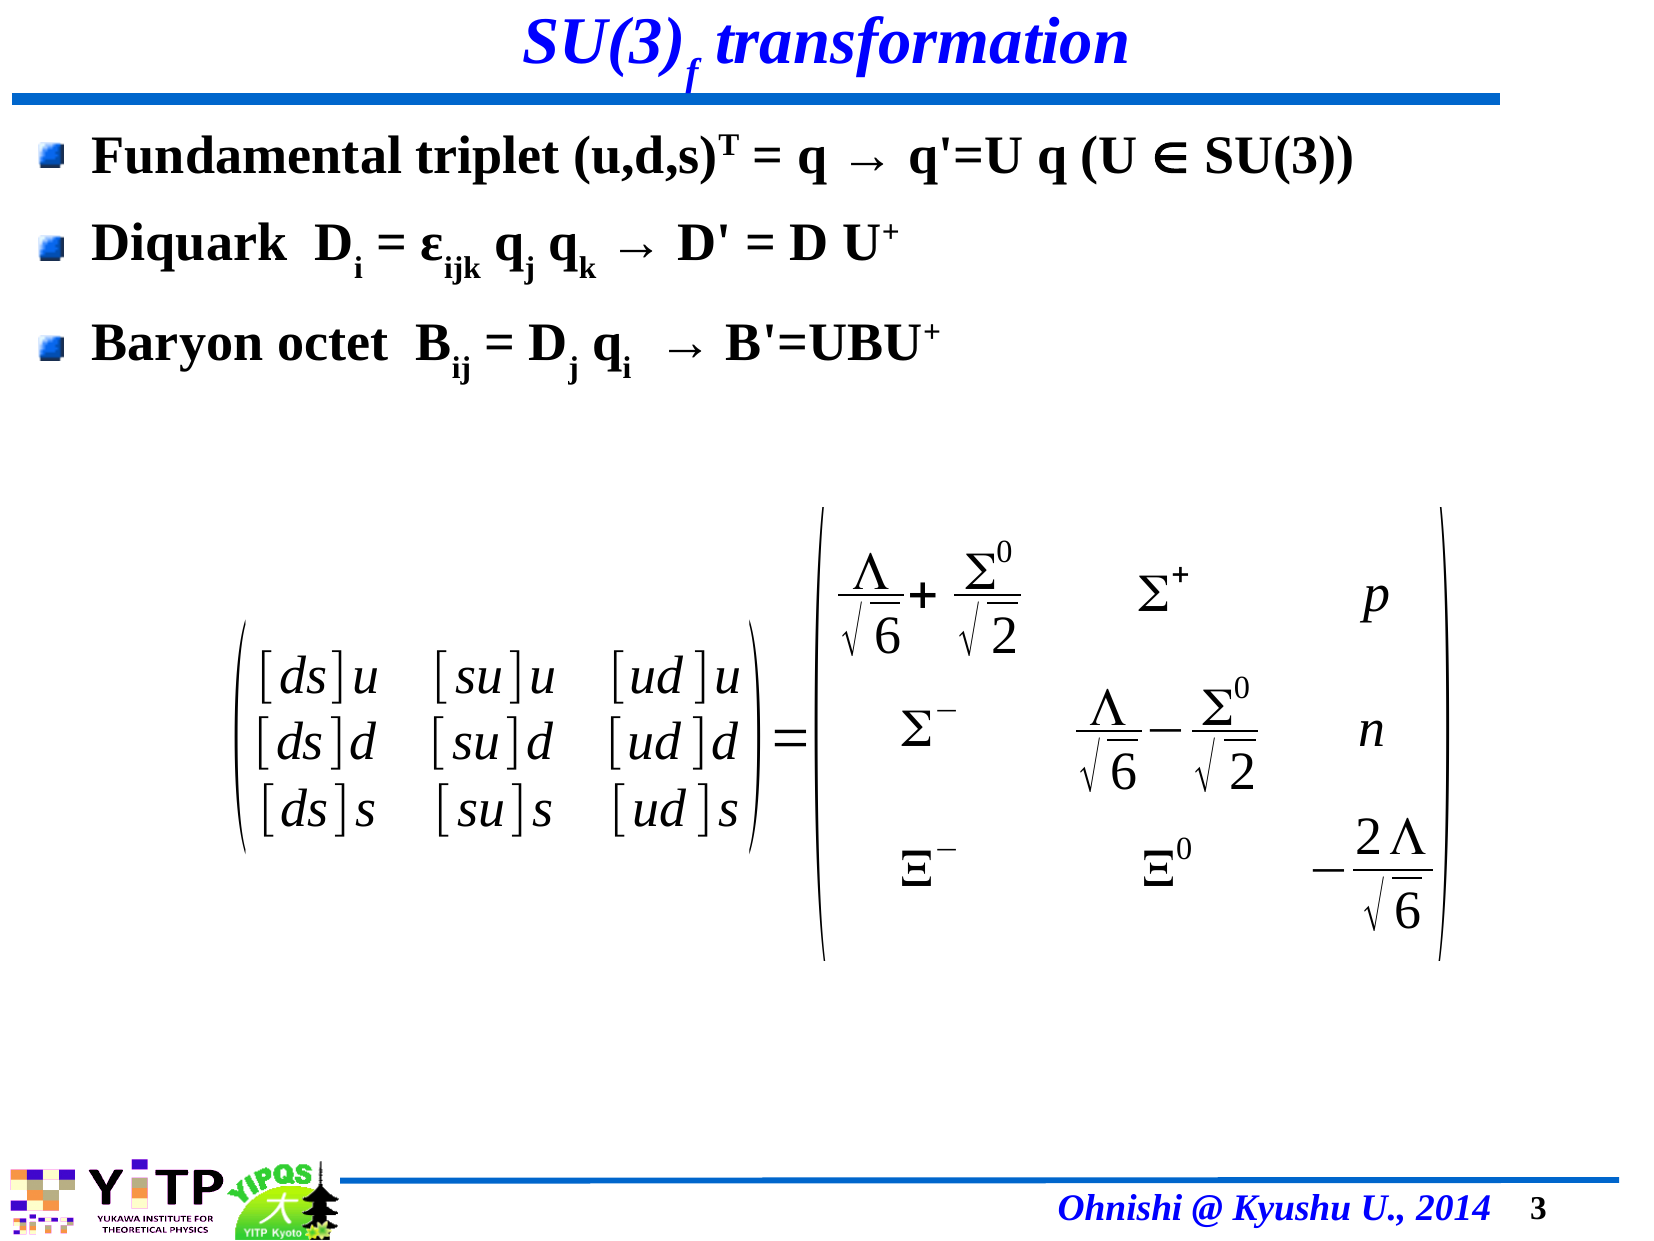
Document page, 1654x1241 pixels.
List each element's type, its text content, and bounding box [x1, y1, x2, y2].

chart [224, 507, 1468, 961]
list Fundamental triplet (u,d,s)T = q → q'=U q (U  SU(3)) Diquark Di = εijk qj qk → D' = D U+ Baryon octet Bij = Dj qi → B'=UBU+ [20, 124, 1621, 1137]
title SU(3)f transformation [0, 0, 1654, 99]
picture [0, 1154, 340, 1241]
